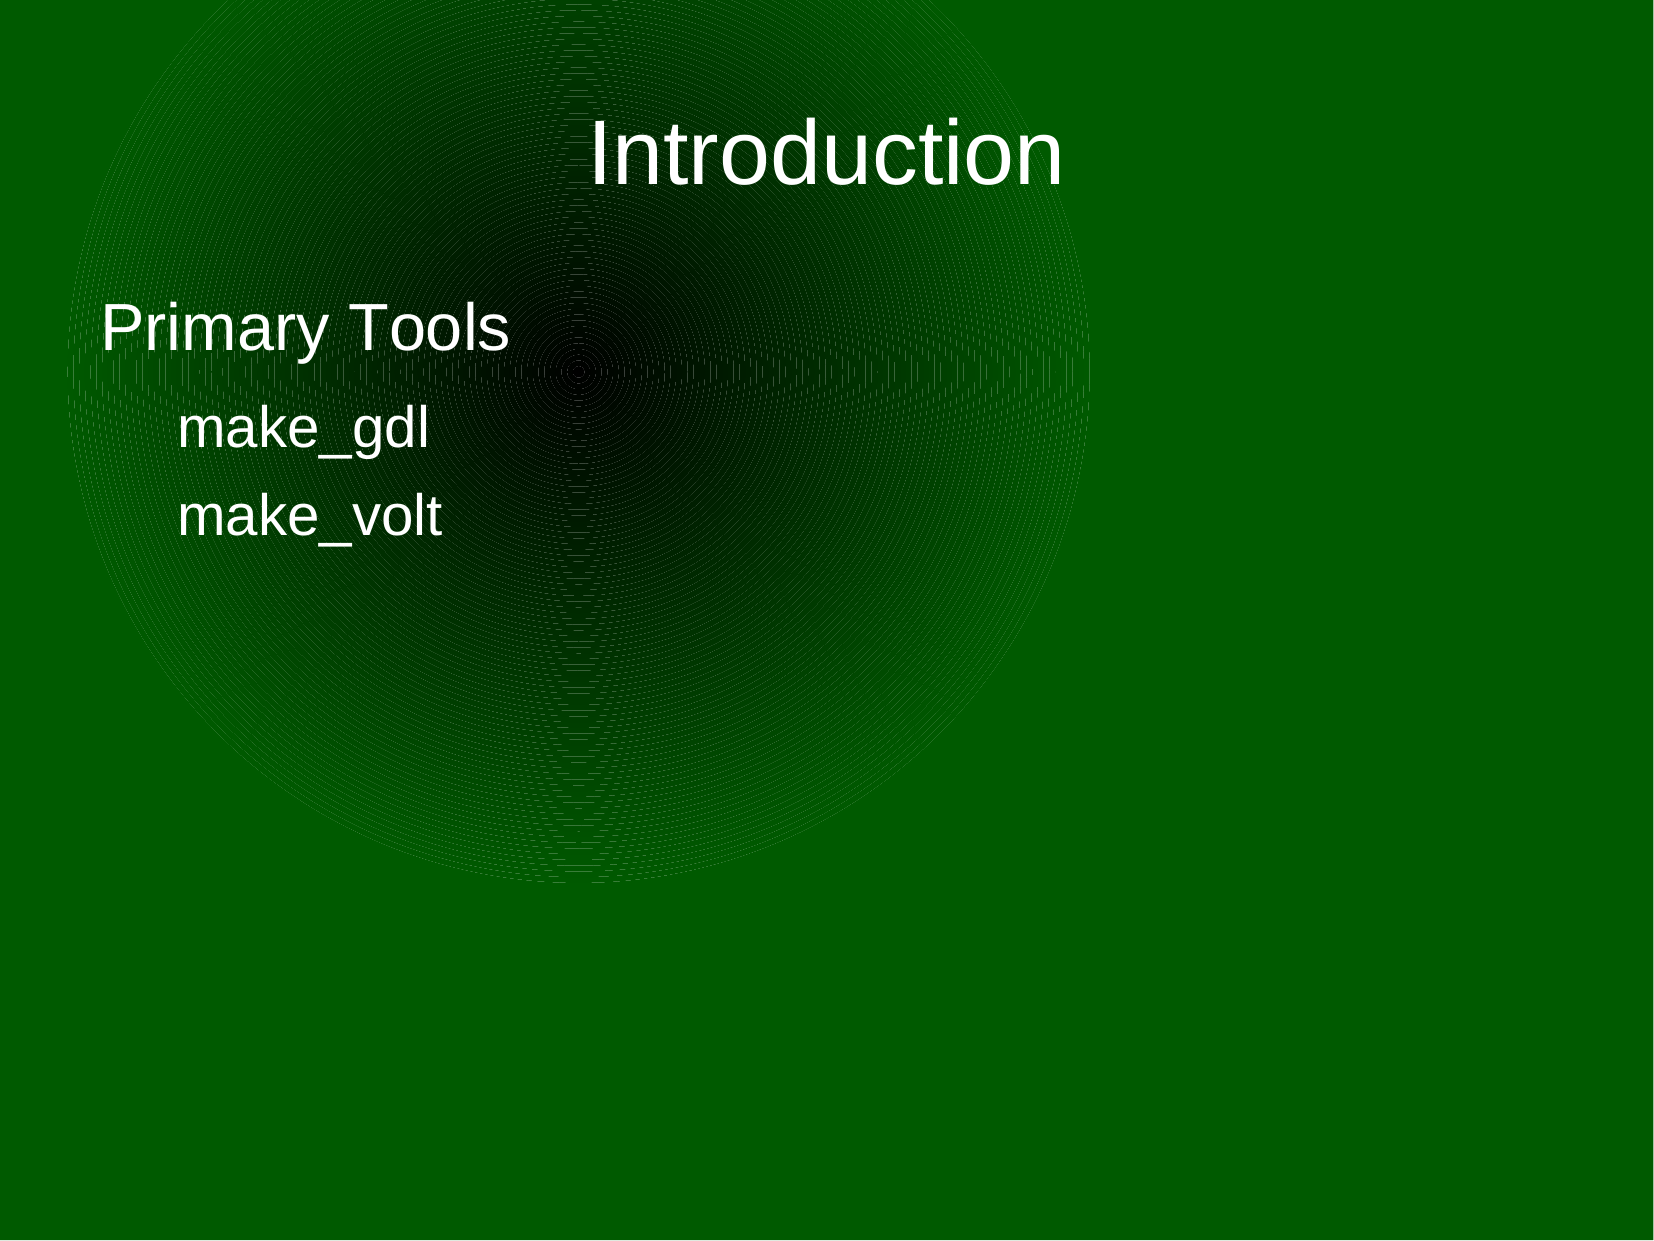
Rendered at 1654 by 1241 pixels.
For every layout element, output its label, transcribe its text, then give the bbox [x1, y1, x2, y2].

list Primary Tools make_gdl make_volt [82, 290, 1571, 1094]
title Introduction [82, 49, 1571, 257]
